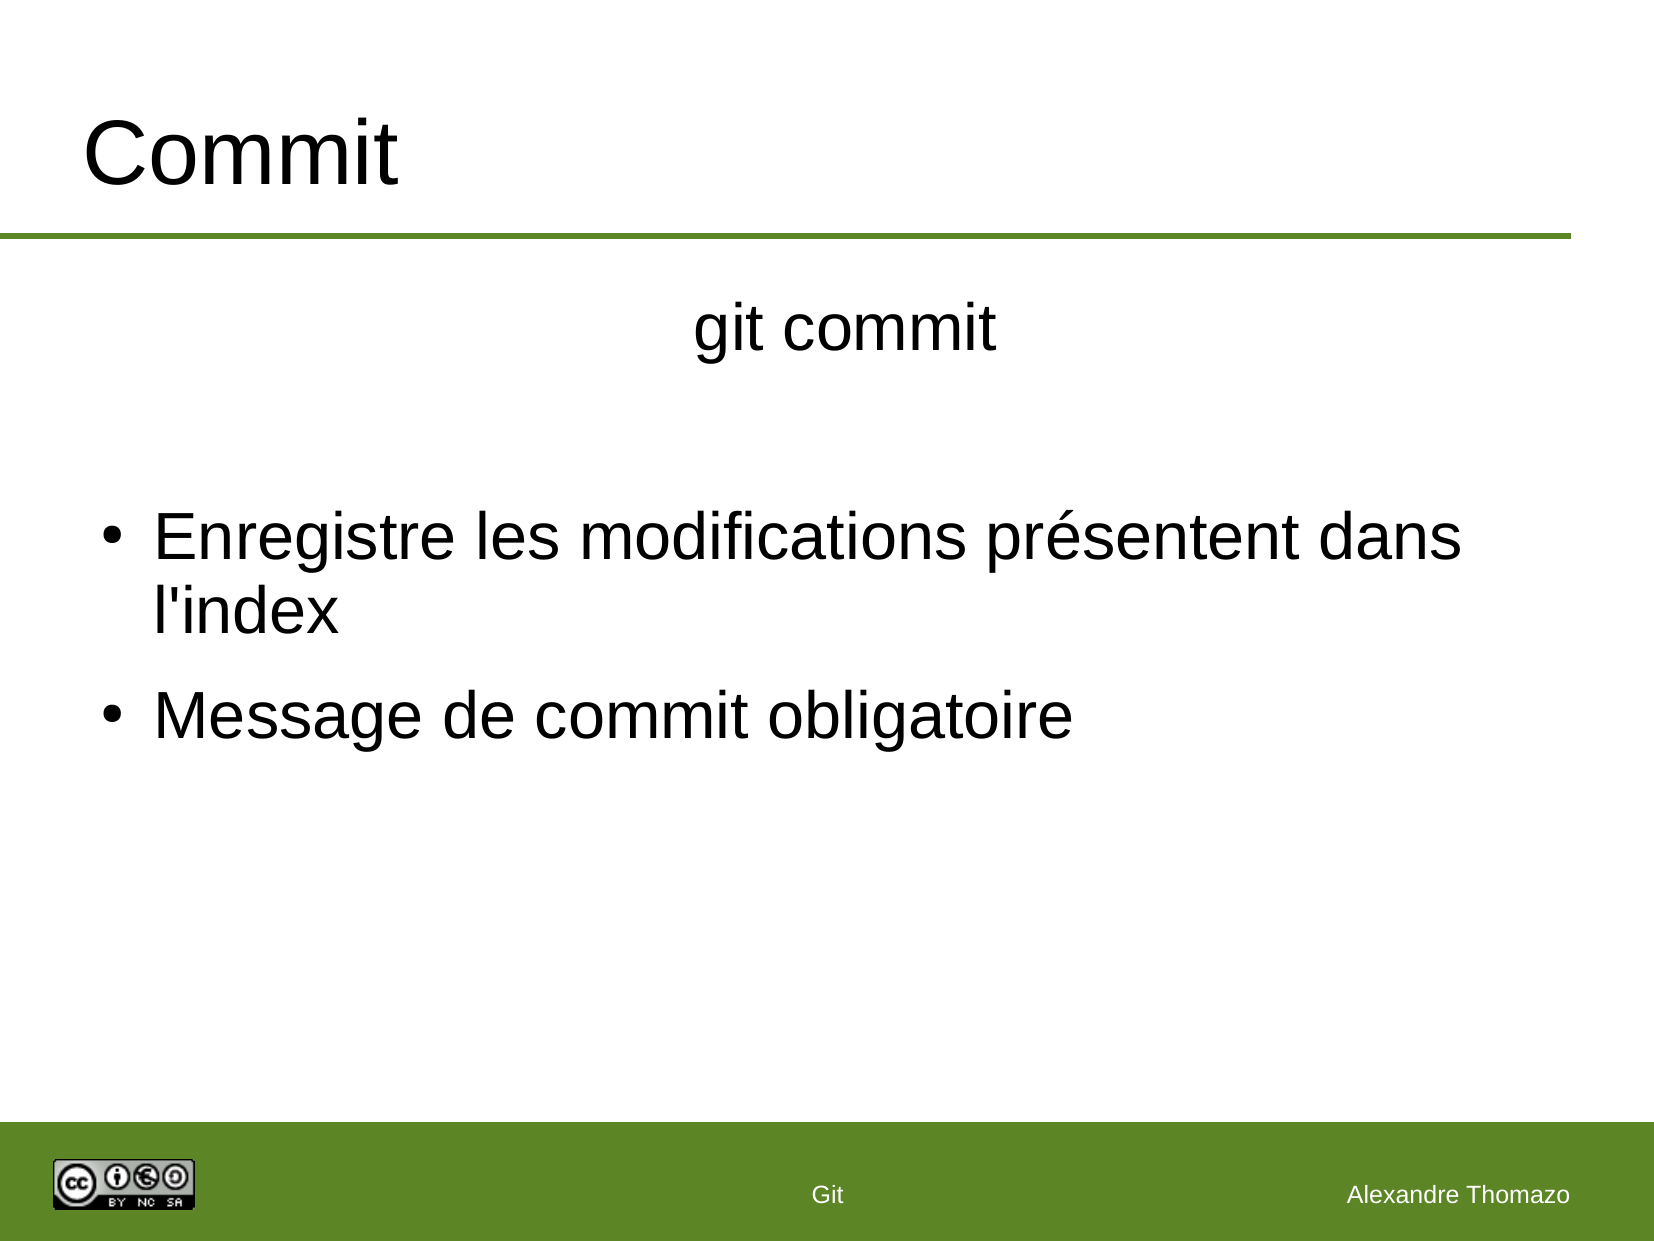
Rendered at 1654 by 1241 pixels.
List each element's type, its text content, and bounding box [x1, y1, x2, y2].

title Commit [82, 49, 1571, 257]
list git commit Enregistre les modifications présentent dans l'index Message de commit obligatoire [82, 290, 1538, 1010]
picture [53, 1159, 195, 1210]
